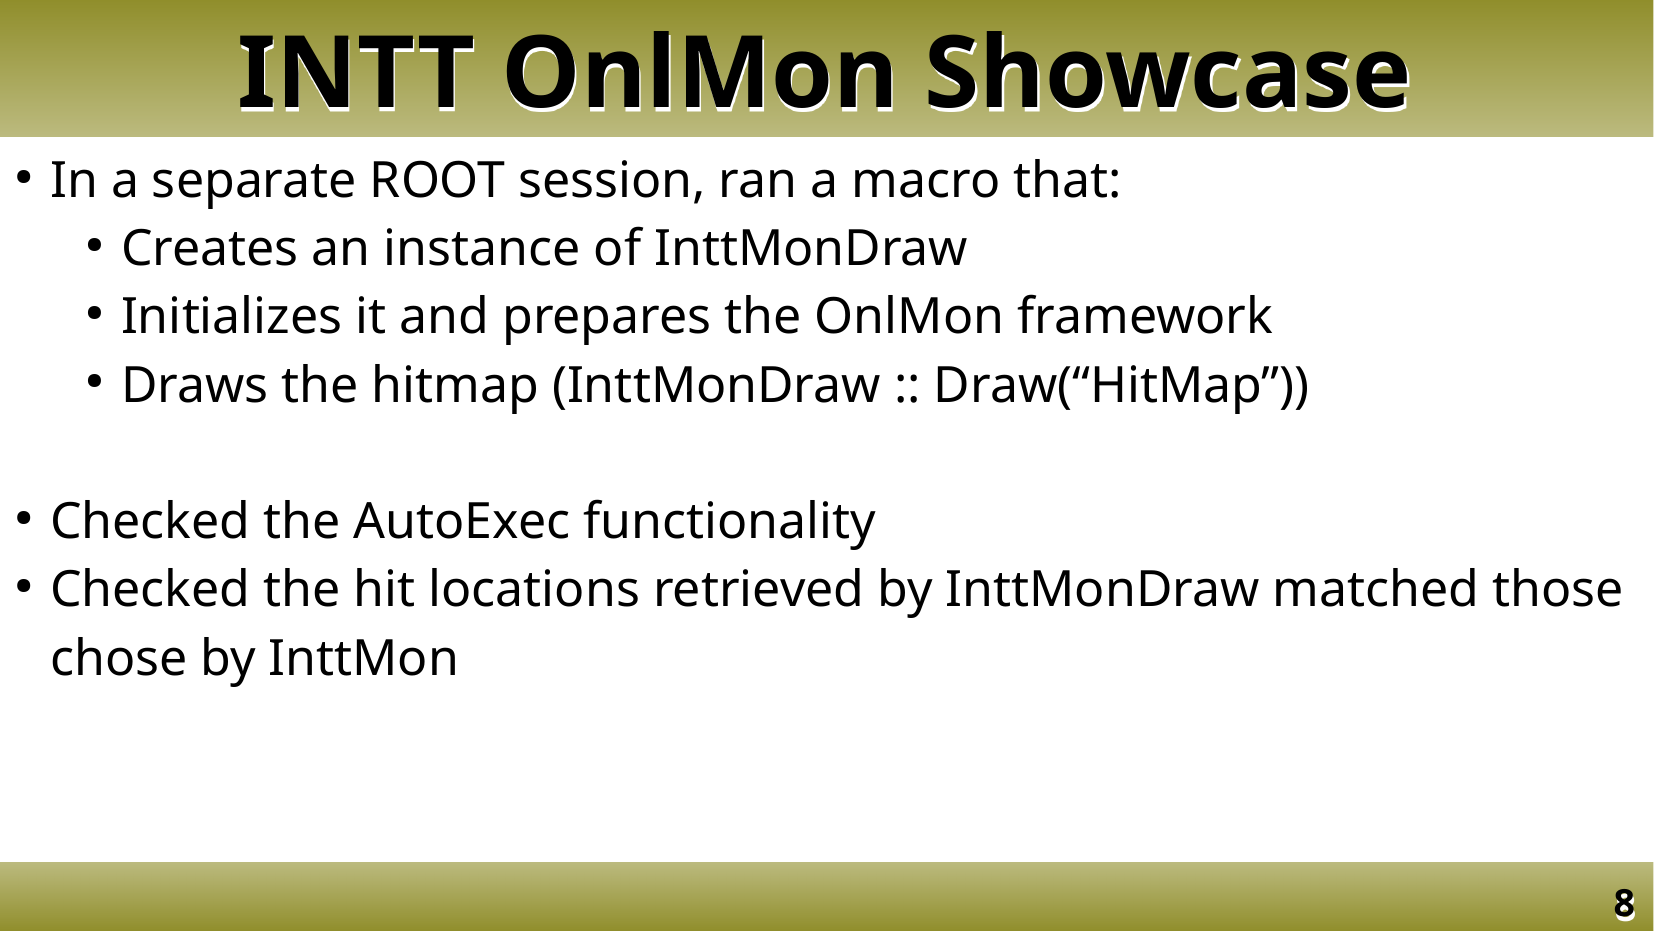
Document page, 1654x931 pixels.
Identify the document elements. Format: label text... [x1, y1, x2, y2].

text_box [0, 862, 1654, 931]
text_box INTT OnlMon Showcase [0, 0, 1651, 136]
text_box In a separate ROOT session, ran a macro that: Creates an instance of InttMonDraw Initializes it and prepares the OnlMon framework Draws the hitmap (InttMonDraw :: Draw(“HitMap”)) Checked the AutoExec functionality Checked the hit locations retrieved by InttMonDraw matched those chose by InttMon [0, 136, 1654, 862]
text_box 8 [825, 864, 1651, 931]
